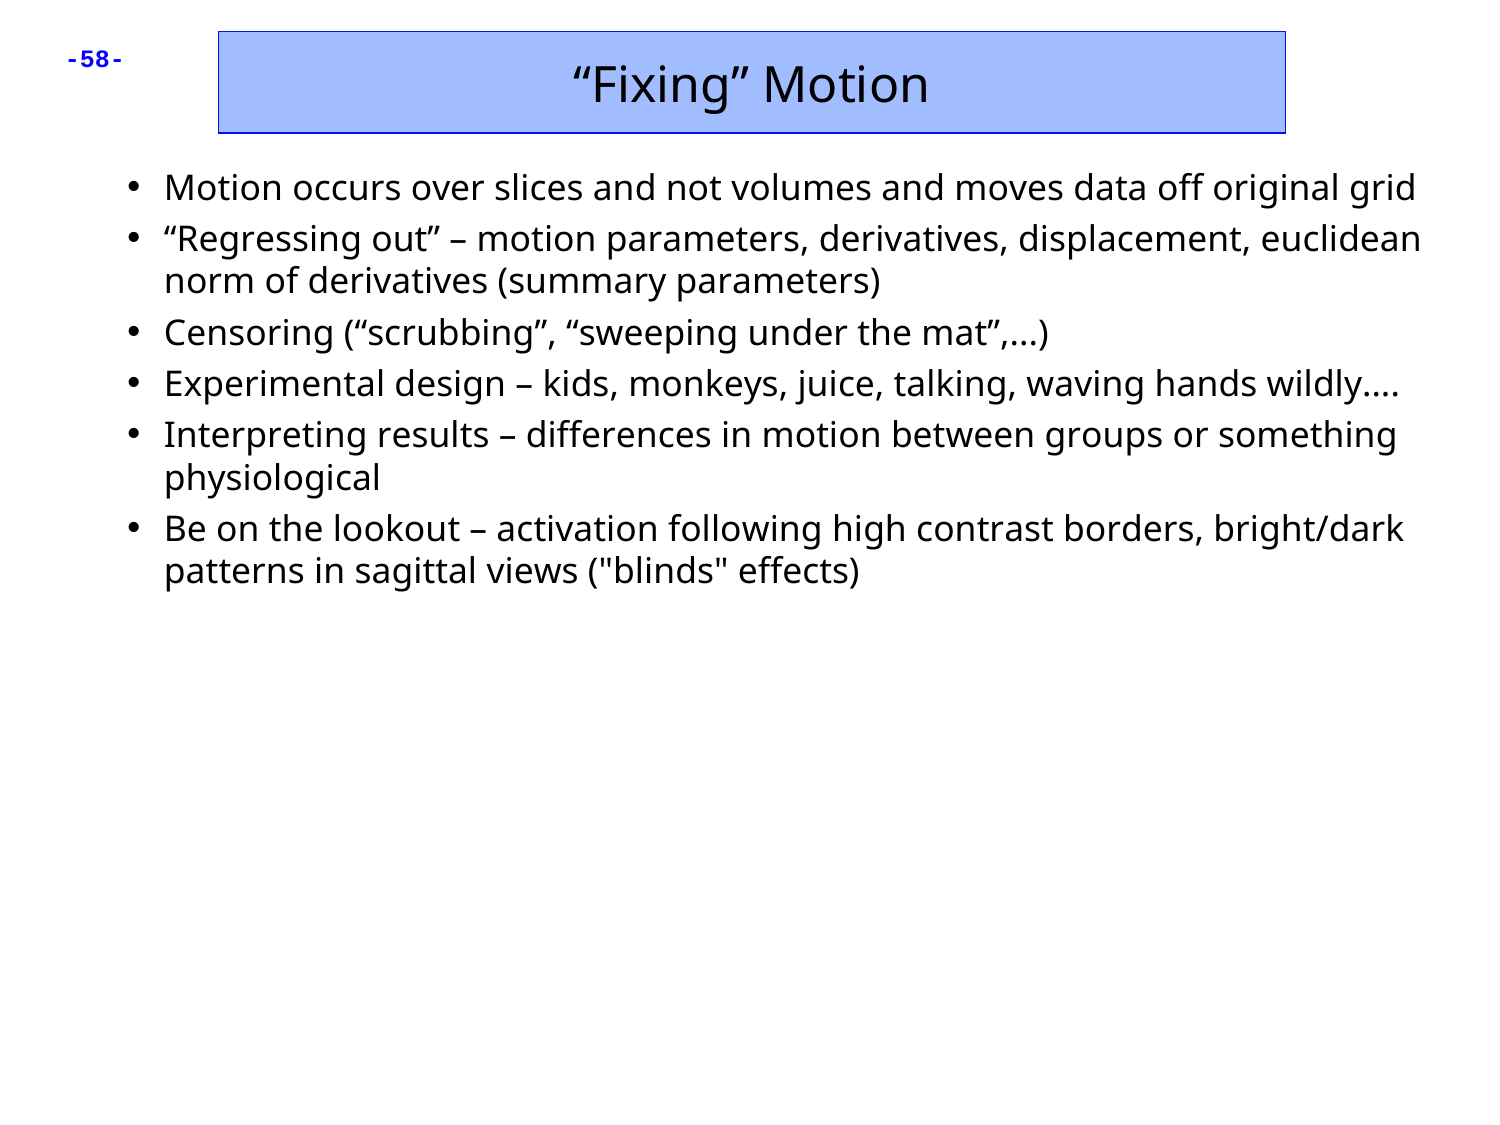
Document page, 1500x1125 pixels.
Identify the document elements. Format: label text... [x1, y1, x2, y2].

text_box “Fixing” Motion [218, 31, 1286, 134]
text_box Motion occurs over slices and not volumes and moves data off original grid “Regressing out” – motion parameters, derivatives, displacement, euclidean norm of derivatives (summary parameters) Censoring (“scrubbing”, “sweeping under the mat”,...) Experimental design – kids, monkeys, juice, talking, waving hands wildly.... Interpreting results – differences in motion between groups or something physiological Be on the lookout – activation following high contrast borders, bright/dark patterns in sagittal views ("blinds" effects) [111, 156, 1479, 624]
